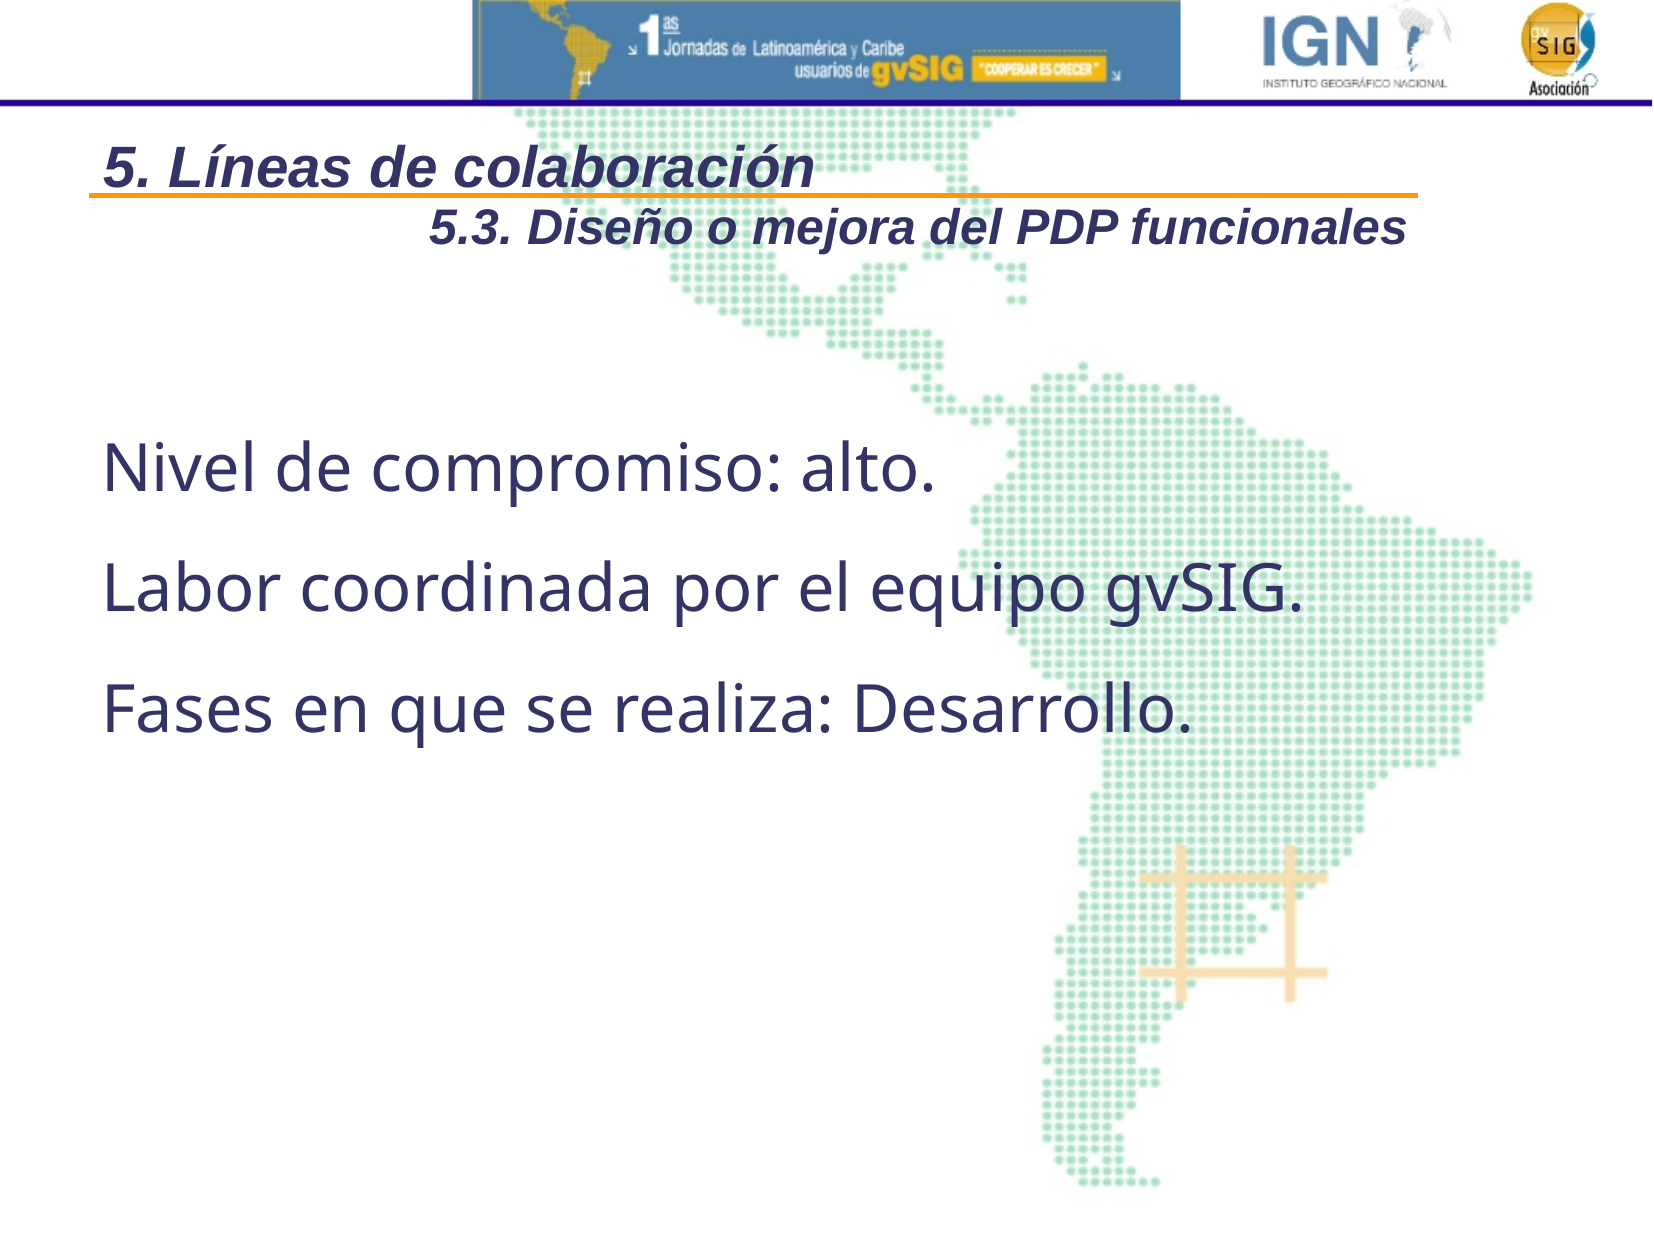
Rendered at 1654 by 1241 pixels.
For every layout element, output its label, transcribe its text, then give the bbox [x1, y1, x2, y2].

picture [0, 0, 1653, 1238]
list Nivel de compromiso: alto. Labor coordinada por el equipo gvSIG. Fases en que se realiza: Desarrollo. [83, 420, 1572, 1152]
text_box 5. Líneas de colaboración [89, 126, 1389, 209]
text_box 5.3. Diseño o mejora del PDP funcionales [124, 191, 1424, 265]
